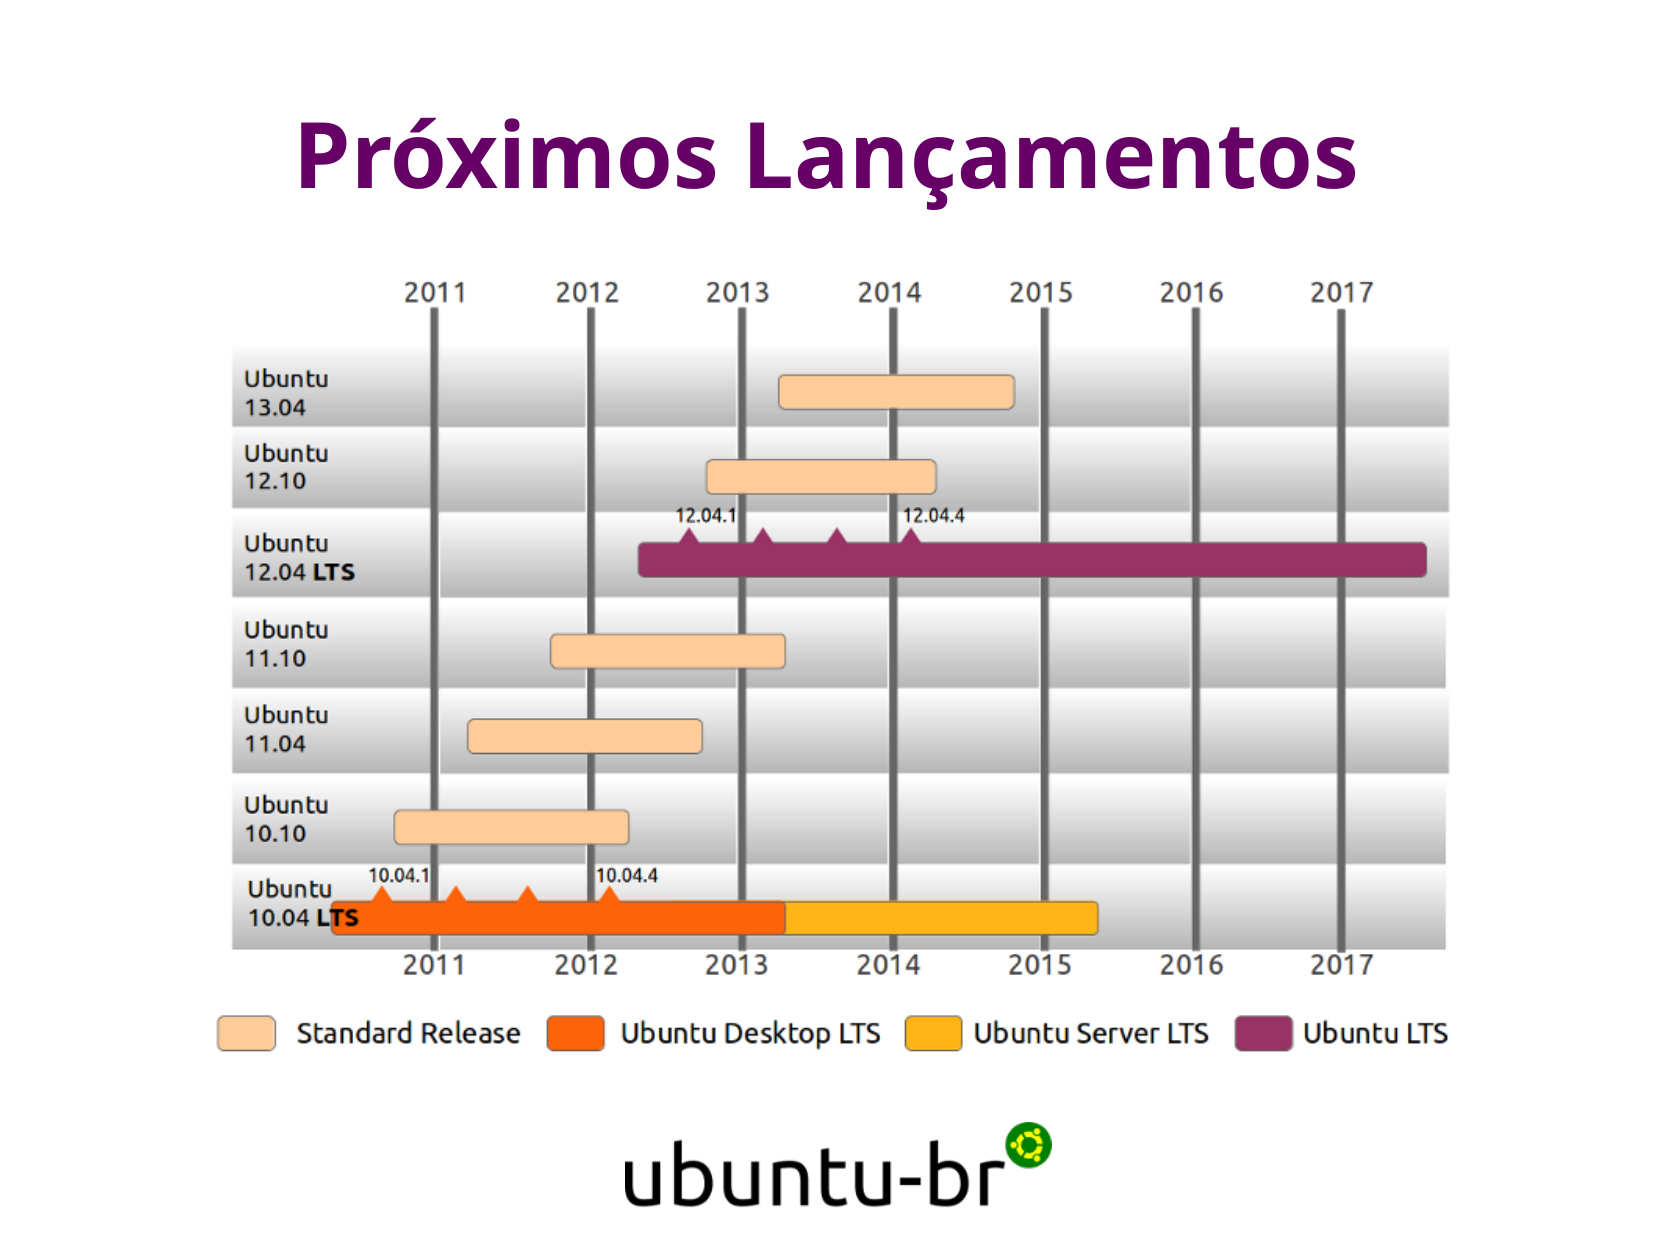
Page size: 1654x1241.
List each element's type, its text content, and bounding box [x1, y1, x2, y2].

picture [206, 257, 1457, 1223]
title Próximos Lançamentos [82, 49, 1571, 257]
